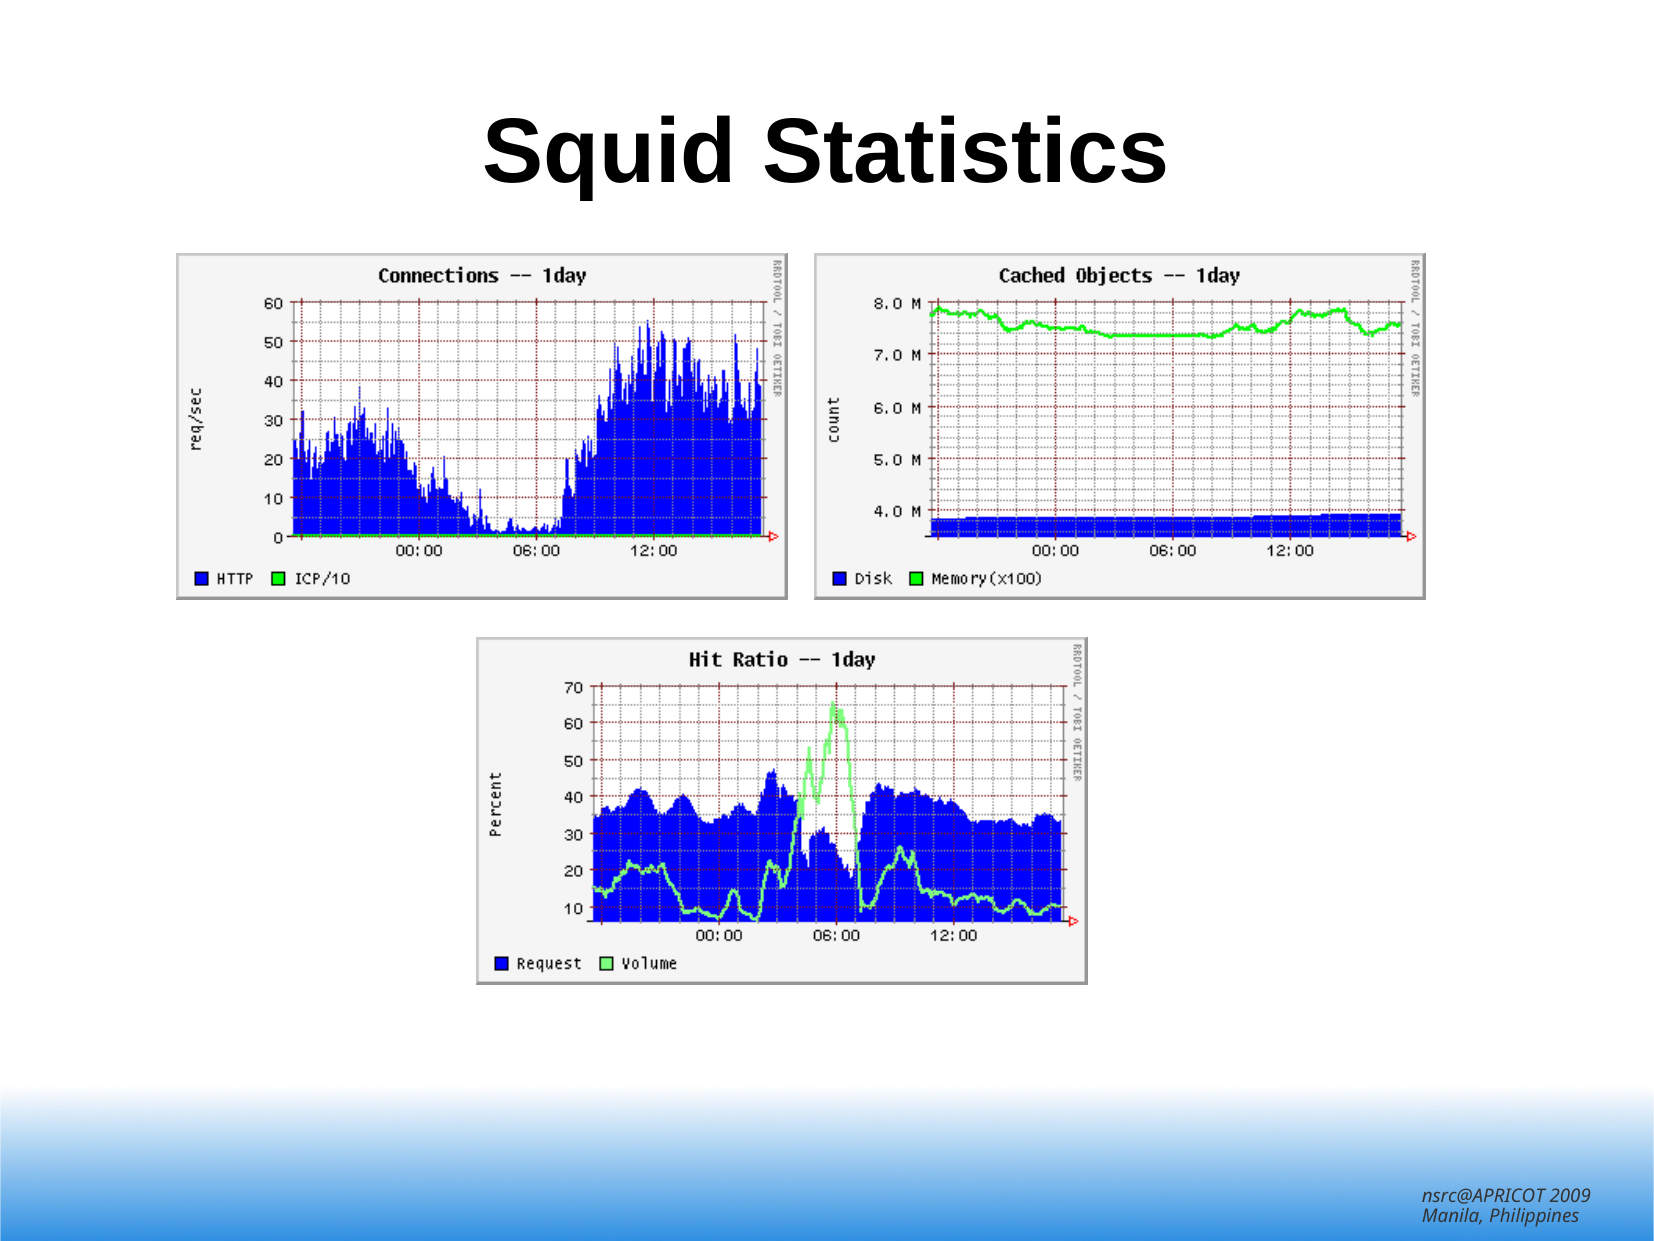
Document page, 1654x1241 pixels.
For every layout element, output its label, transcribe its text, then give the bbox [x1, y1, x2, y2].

title Squid Statistics [82, 56, 1571, 249]
picture [176, 253, 788, 601]
picture [814, 253, 1426, 601]
picture [0, 1083, 1654, 1241]
picture [476, 637, 1088, 985]
